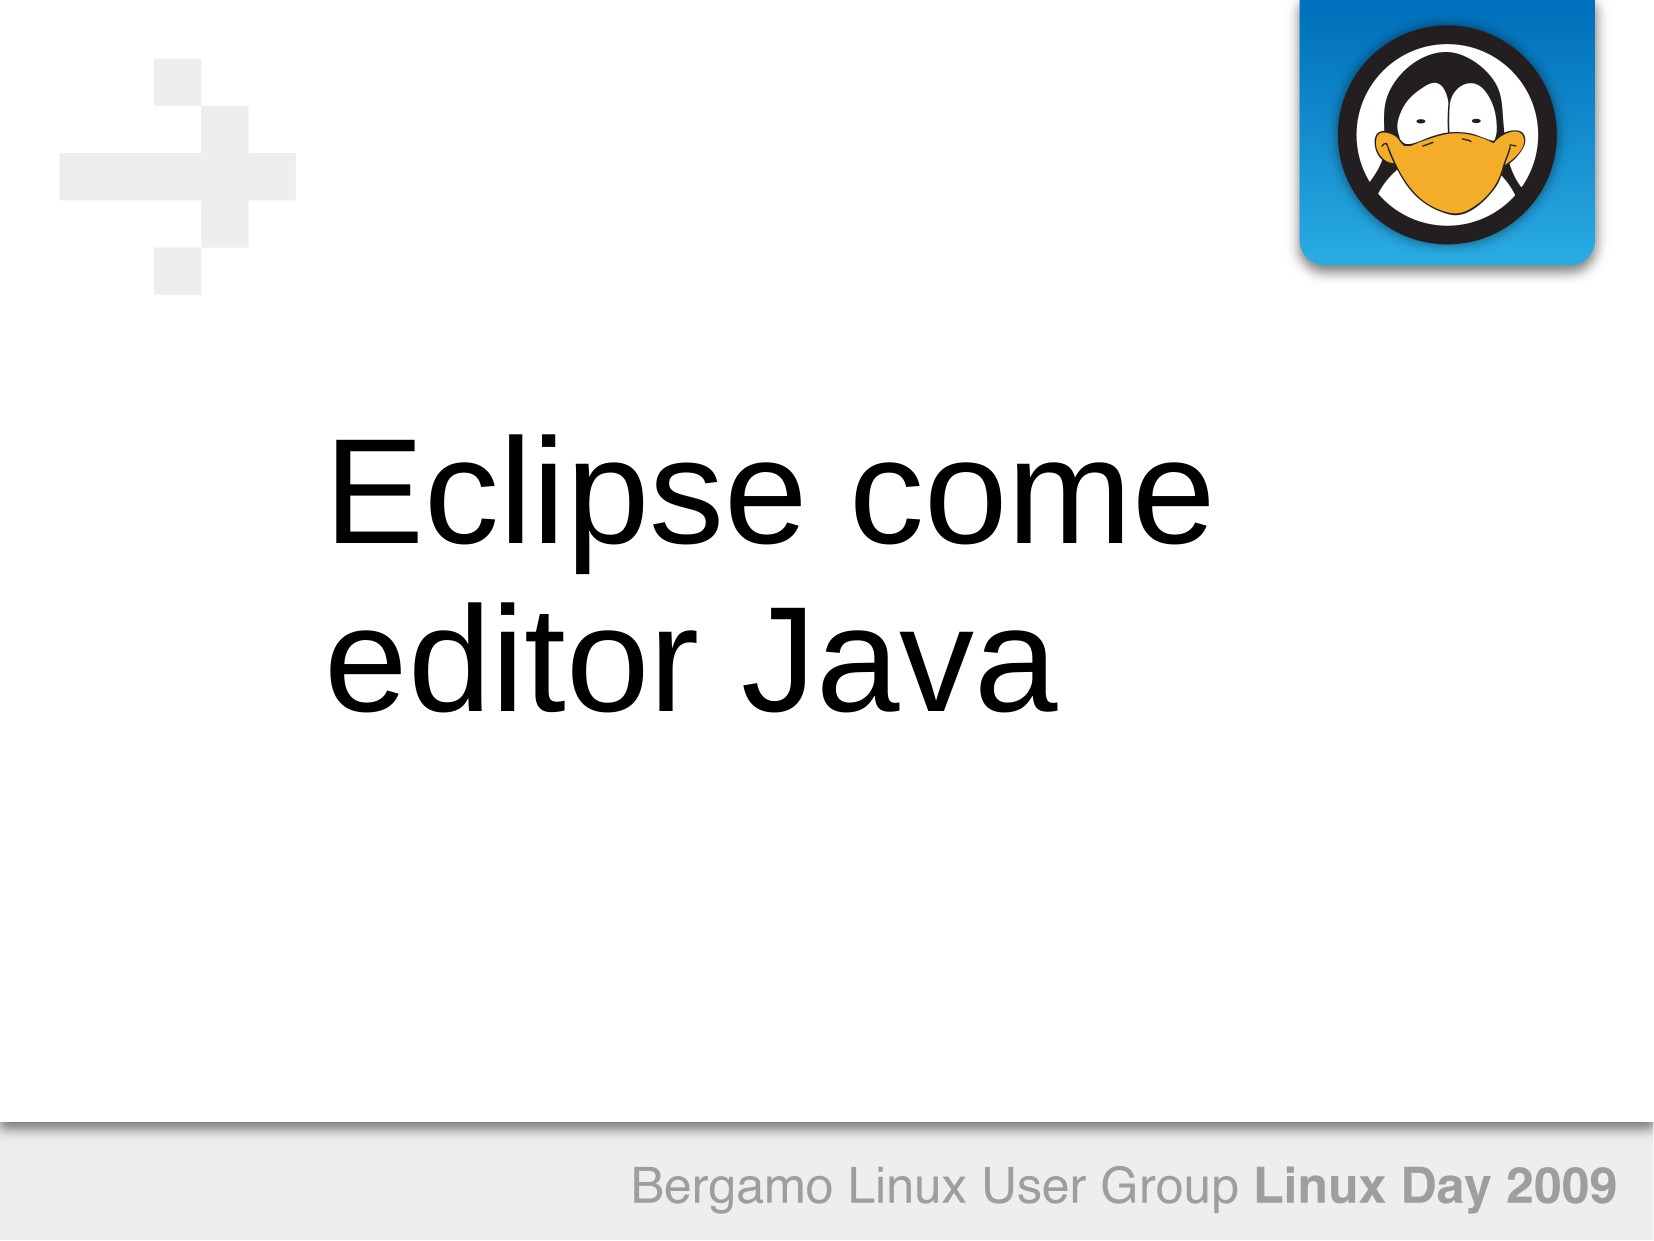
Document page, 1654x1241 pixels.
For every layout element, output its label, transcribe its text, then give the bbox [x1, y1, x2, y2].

subtitle Eclipse come editor Java [324, 58, 1247, 1093]
picture [0, 0, 1654, 1240]
